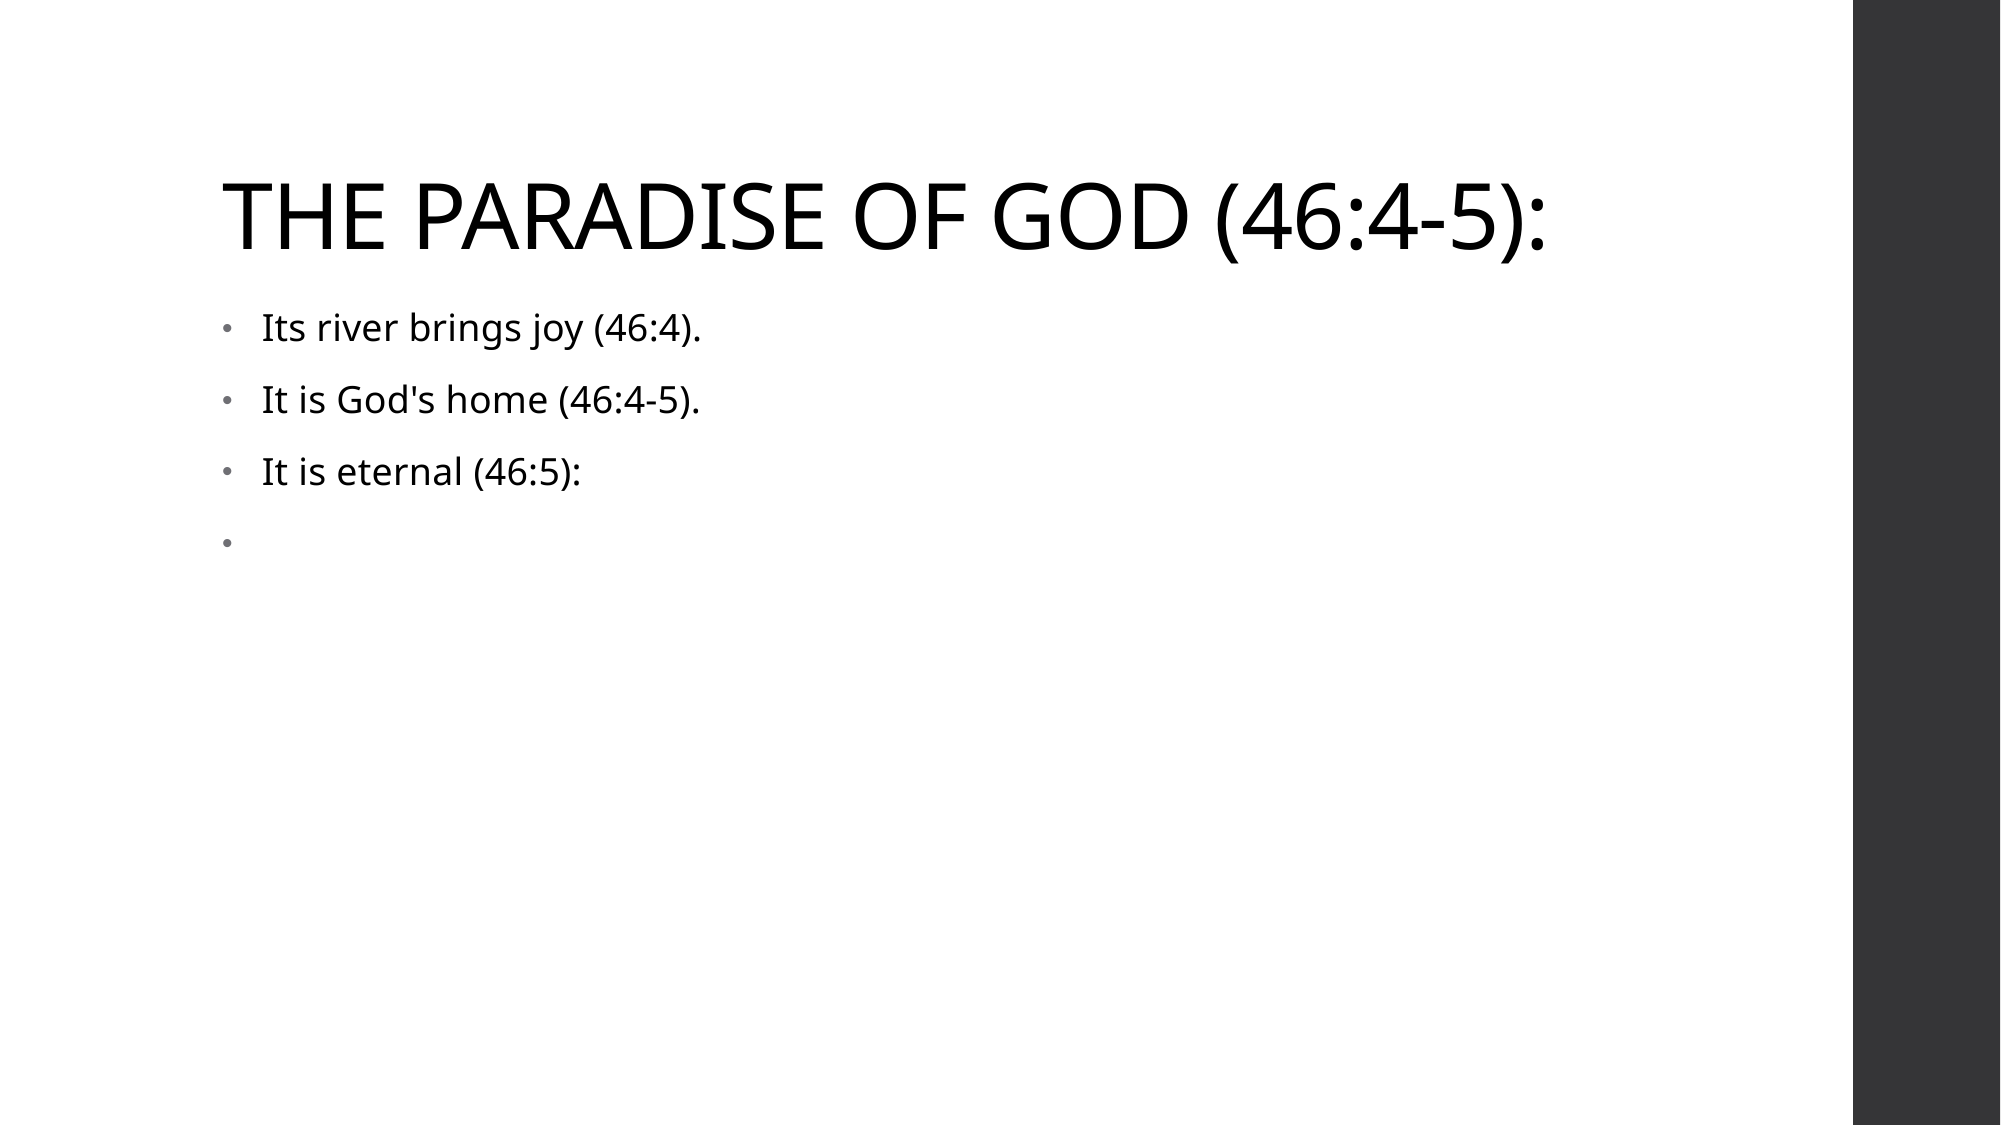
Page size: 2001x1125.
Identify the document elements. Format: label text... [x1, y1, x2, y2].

title THE PARADISE OF GOD (46:4-5): [206, 60, 1797, 278]
list Its river brings joy (46:4). It is God's home (46:4-5). It is eternal (46:5): [206, 299, 1617, 1014]
